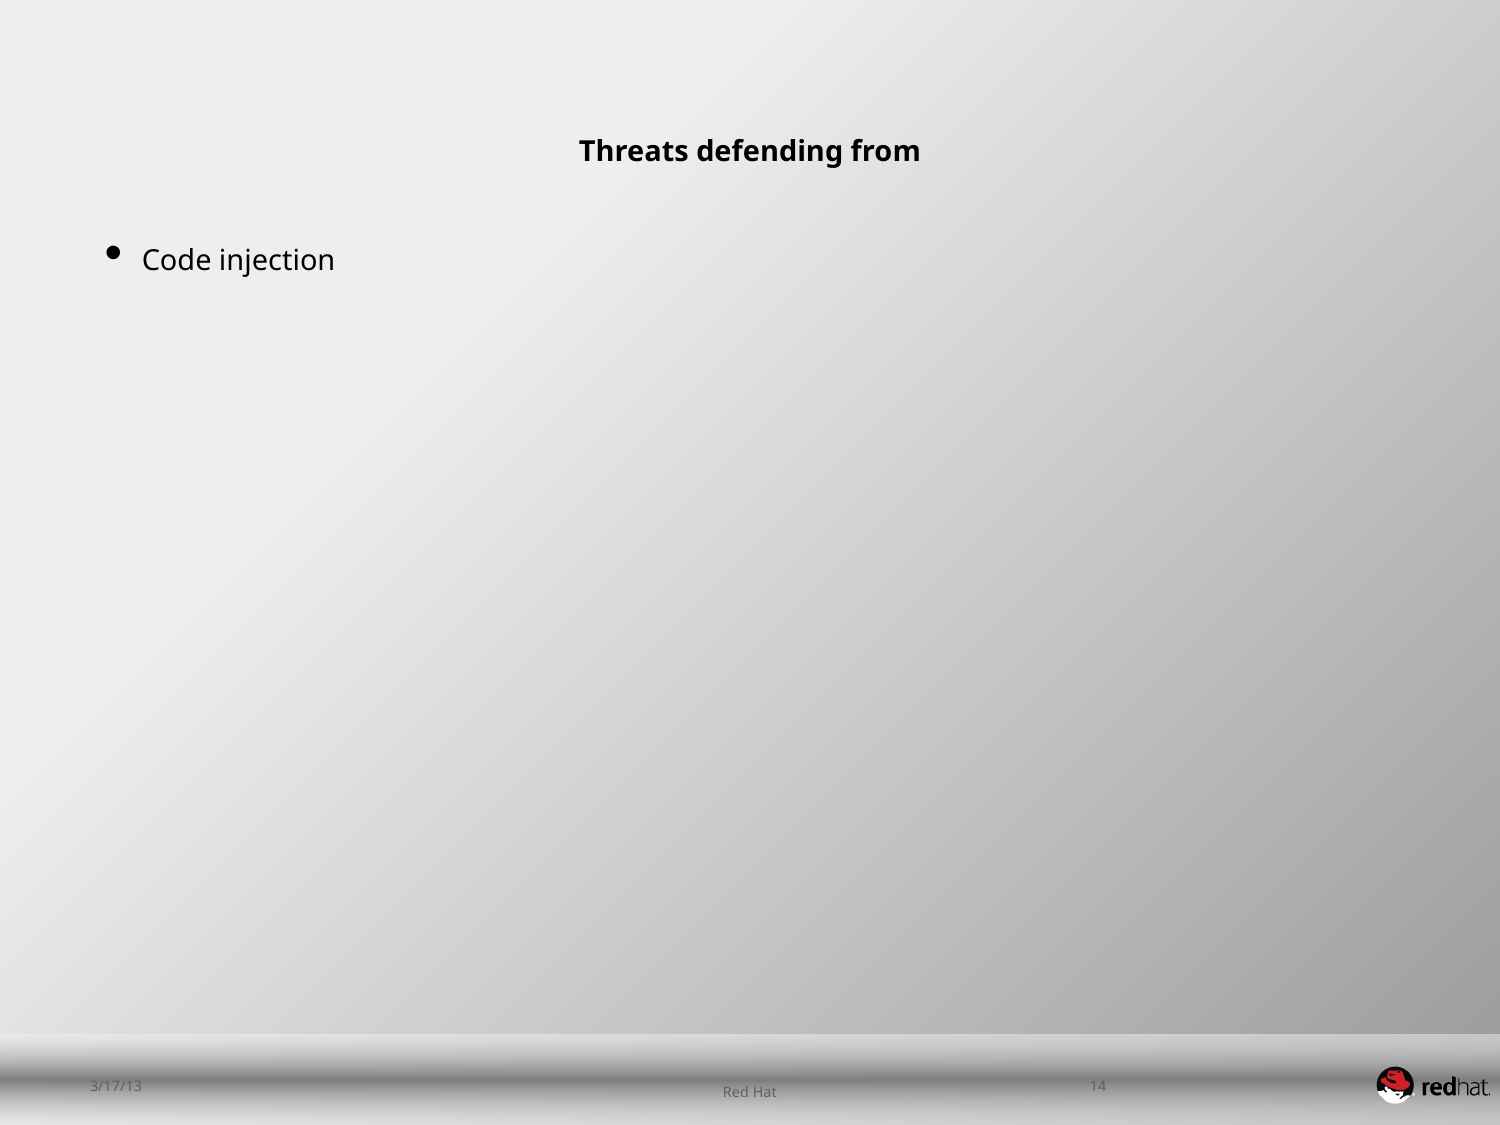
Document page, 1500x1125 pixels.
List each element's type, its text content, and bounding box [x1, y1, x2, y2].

title Threats defending from [75, 22, 1426, 188]
footer Red Hat [300, 1065, 1200, 1110]
list Code injection [74, 209, 1425, 1012]
slide_number 3/17/13 [75, 1051, 425, 1112]
slide_number <number> [1074, 1051, 1337, 1112]
picture [1364, 1057, 1500, 1110]
